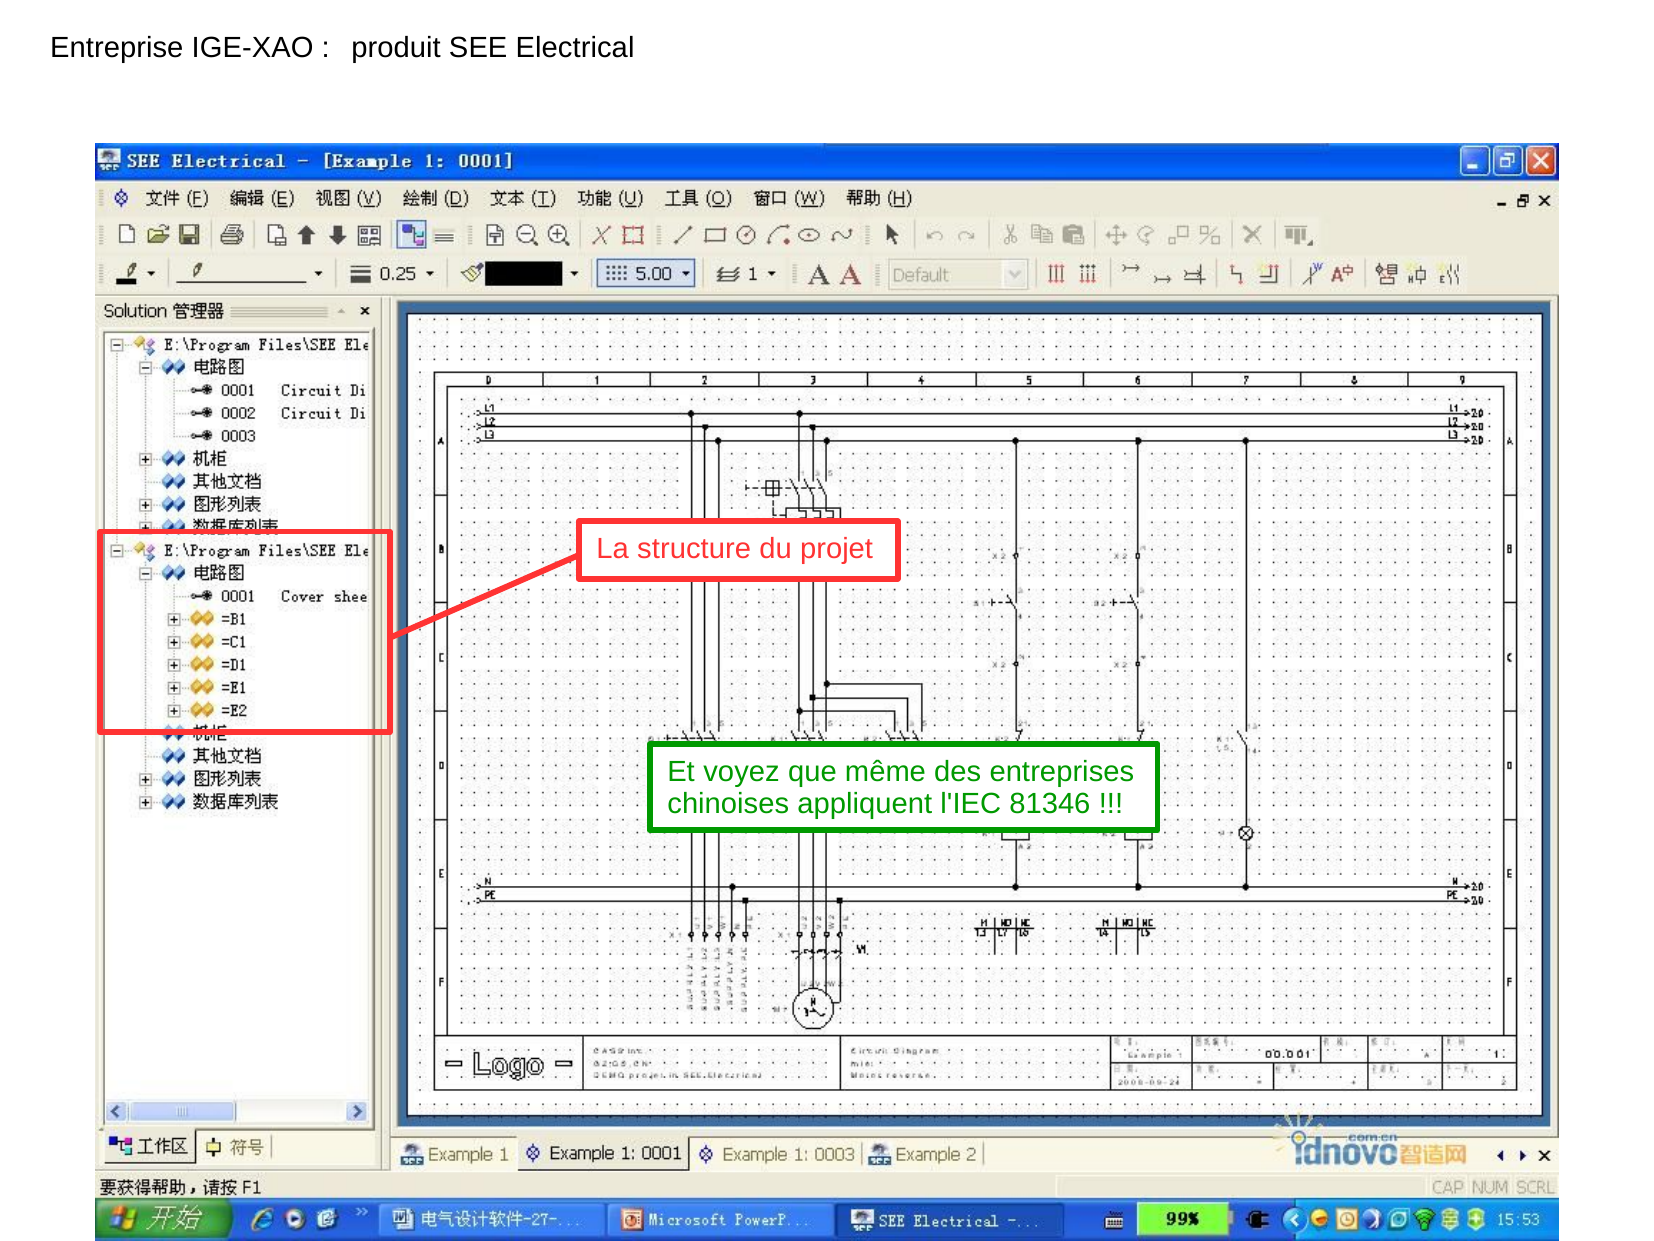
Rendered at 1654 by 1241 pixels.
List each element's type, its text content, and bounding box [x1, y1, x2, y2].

text_box Entreprise IGE-XAO : [35, 23, 336, 74]
text_box produit SEE Electrical [336, 23, 691, 74]
text_box Et voyez que même des entreprises chinoises appliquent l'IEC 81346 !!! [649, 744, 1158, 831]
picture [95, 143, 1559, 1241]
text_box La structure du projet [578, 521, 898, 579]
